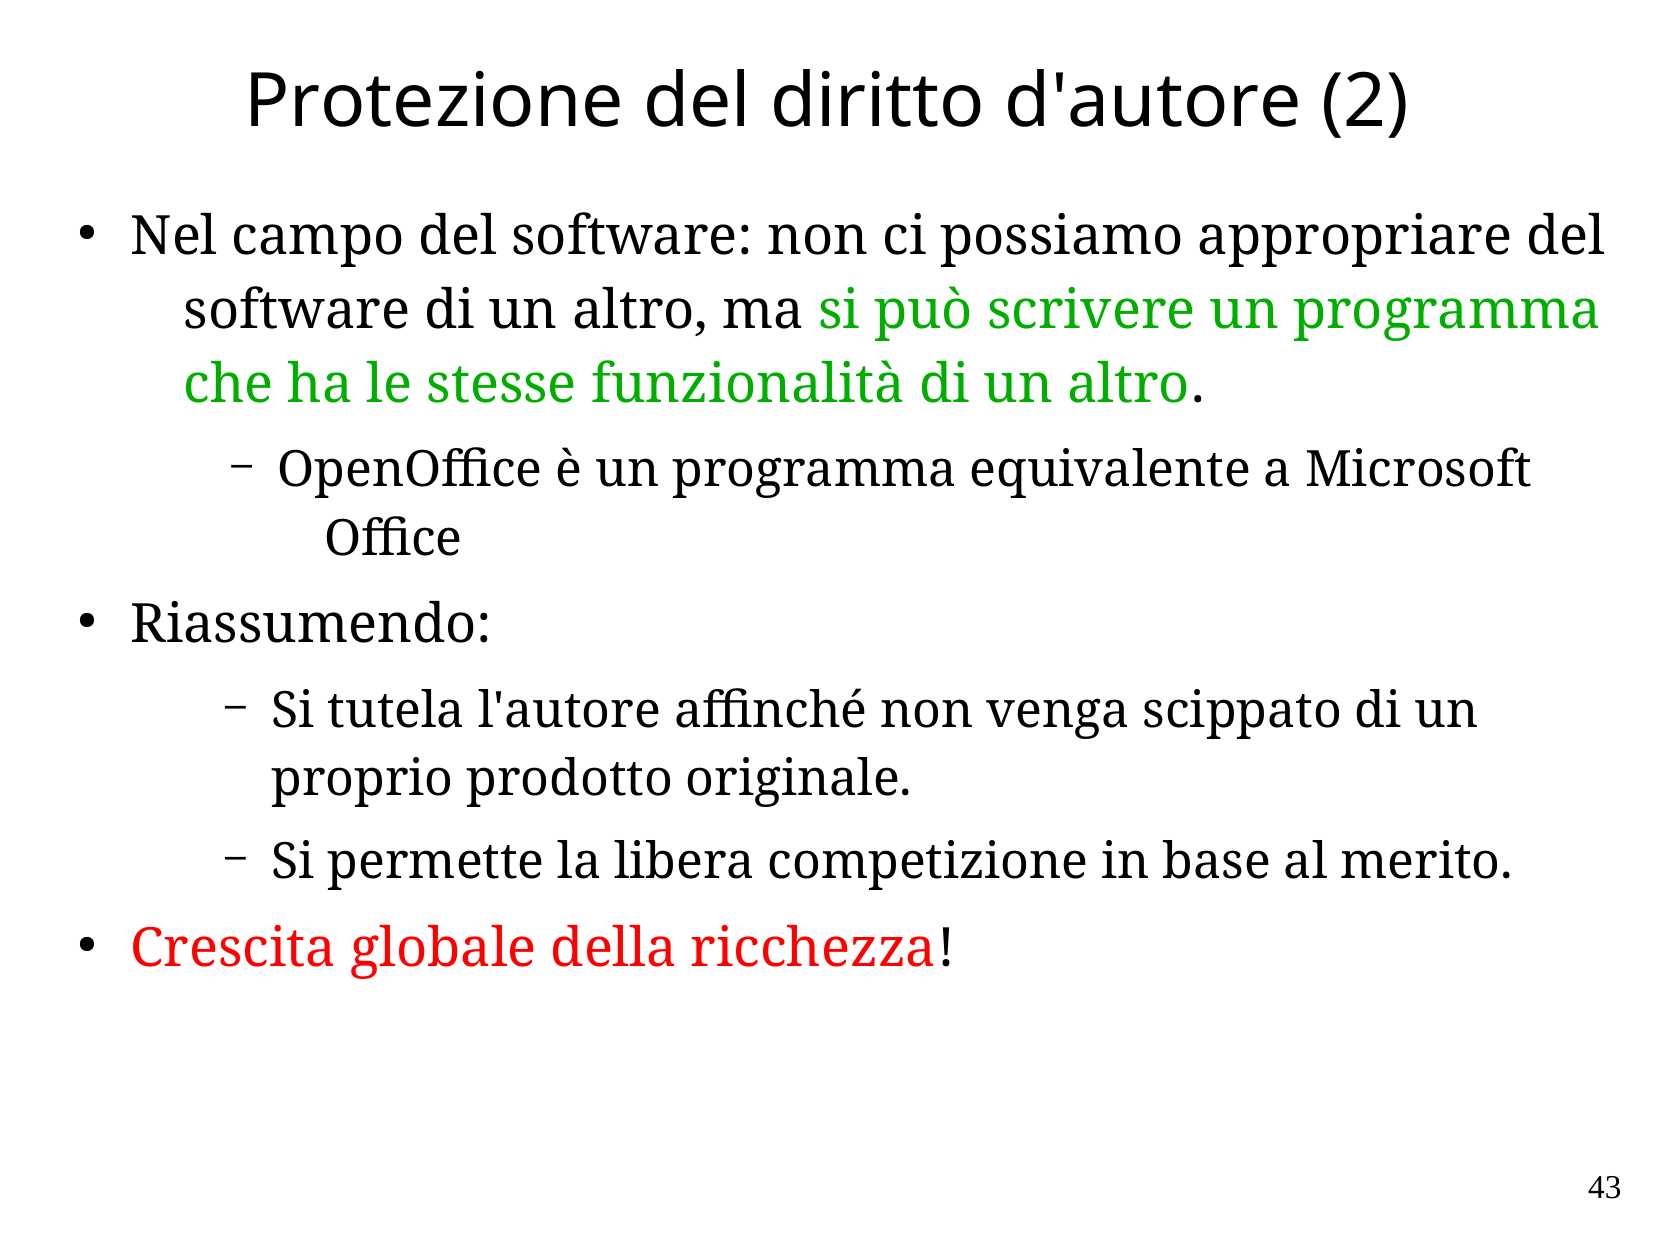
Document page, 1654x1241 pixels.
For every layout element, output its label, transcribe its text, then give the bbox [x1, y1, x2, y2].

title Protezione del diritto d'autore (2) [37, 30, 1617, 166]
list Nel campo del software: non ci possiamo appropriare del software di un altro, ma si può scrivere un programma che ha le stesse funzionalità di un altro. OpenOffice è un programma equivalente a Microsoft Office Riassumendo: Si tutela l'autore affinché non venga scippato di un proprio prodotto originale. Si permette la libera competizione in base al merito. Crescita globale della ricchezza! [42, 196, 1612, 1187]
